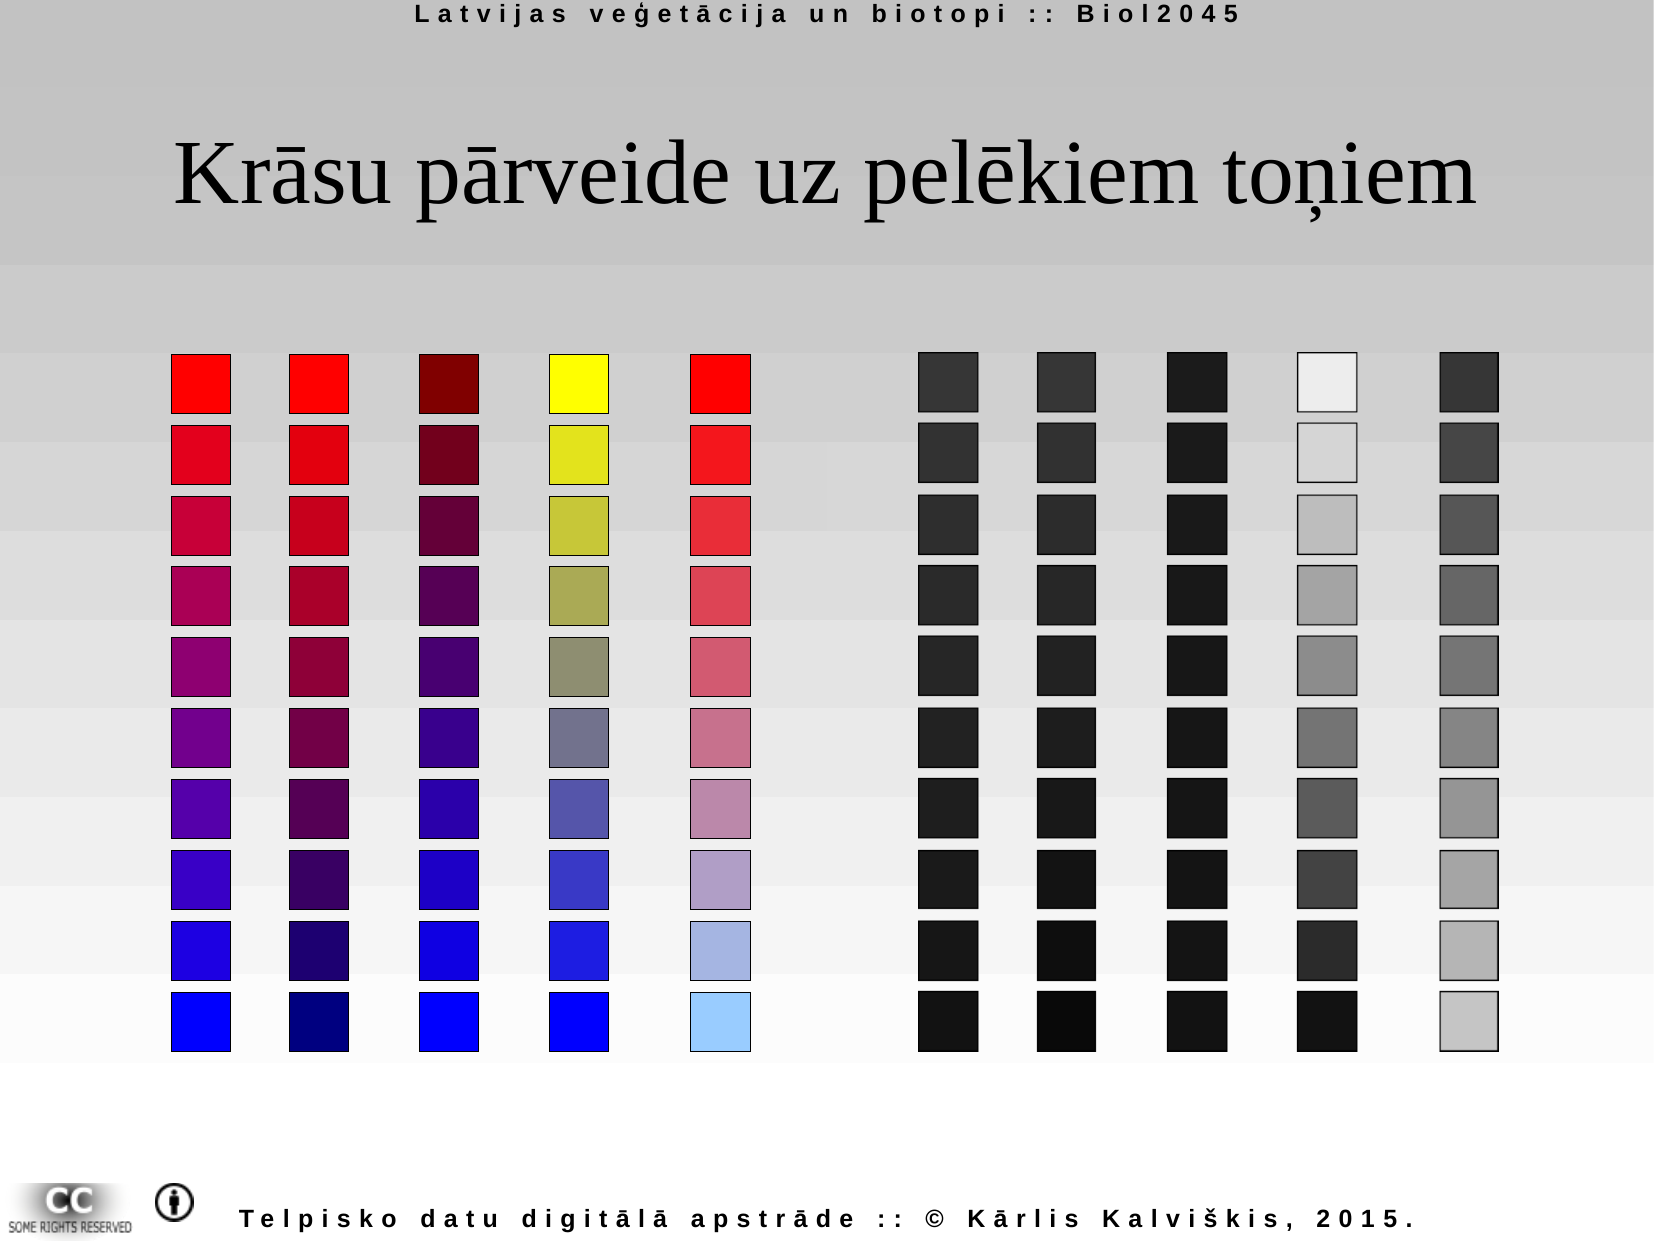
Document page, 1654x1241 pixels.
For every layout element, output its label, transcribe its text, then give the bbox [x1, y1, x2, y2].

text_box [171, 425, 231, 485]
text_box [549, 921, 609, 981]
text_box [549, 566, 609, 626]
text_box [549, 637, 609, 697]
text_box [419, 850, 479, 910]
text_box [419, 496, 479, 556]
text_box [690, 354, 751, 414]
text_box [289, 496, 349, 556]
text_box [289, 566, 349, 626]
text_box [690, 708, 751, 768]
text_box [690, 425, 751, 485]
text_box [690, 637, 751, 697]
text_box [690, 850, 751, 910]
text_box [171, 496, 231, 556]
text_box [289, 425, 349, 485]
text_box [419, 992, 479, 1052]
text_box [171, 921, 231, 981]
text_box [549, 425, 609, 485]
text_box [549, 708, 609, 768]
text_box [171, 566, 231, 626]
text_box [289, 992, 349, 1052]
text_box [289, 708, 349, 768]
text_box [171, 354, 231, 414]
text_box [289, 921, 349, 981]
title Krāsu pārveide uz pelēkiem toņiem [29, 49, 1625, 296]
text_box [419, 354, 479, 414]
text_box [690, 566, 751, 626]
text_box [171, 637, 231, 697]
text_box [171, 779, 231, 839]
text_box [690, 779, 751, 839]
text_box [690, 496, 751, 556]
text_box [419, 637, 479, 697]
text_box [690, 921, 751, 981]
text_box [289, 850, 349, 910]
text_box [289, 354, 349, 414]
text_box [549, 992, 609, 1052]
text_box [549, 779, 609, 839]
text_box [419, 779, 479, 839]
text_box [419, 708, 479, 768]
text_box [171, 708, 231, 768]
picture [0, 0, 1654, 1241]
text_box [419, 566, 479, 626]
text_box [419, 921, 479, 981]
text_box [289, 779, 349, 839]
text_box [549, 850, 609, 910]
text_box [549, 354, 609, 414]
text_box [549, 496, 609, 556]
text_box [690, 992, 751, 1052]
text_box [171, 992, 231, 1052]
text_box [419, 425, 479, 485]
text_box [289, 637, 349, 697]
text_box [171, 850, 231, 910]
